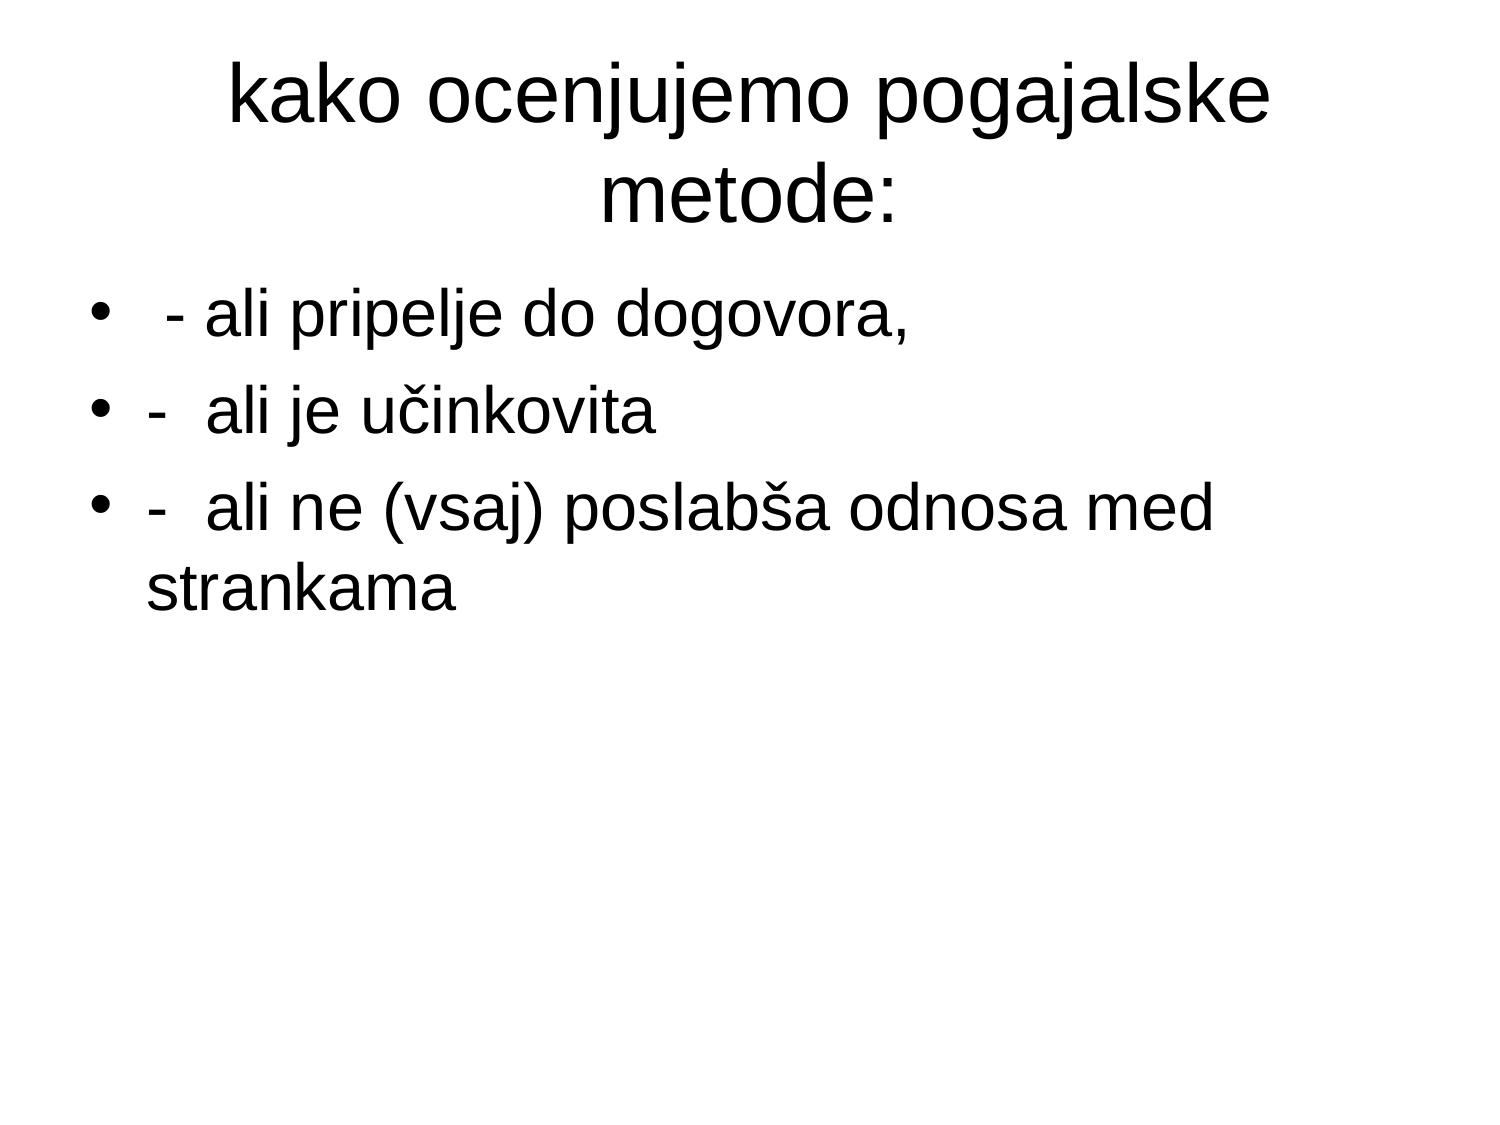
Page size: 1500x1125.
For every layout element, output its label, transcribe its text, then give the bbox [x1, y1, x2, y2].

list - ali pripelje do dogovora, - ali je učinkovita - ali ne (vsaj) poslabša odnosa med strankama [75, 262, 1426, 1006]
title kako ocenjujemo pogajalske metode: [75, 31, 1426, 247]
